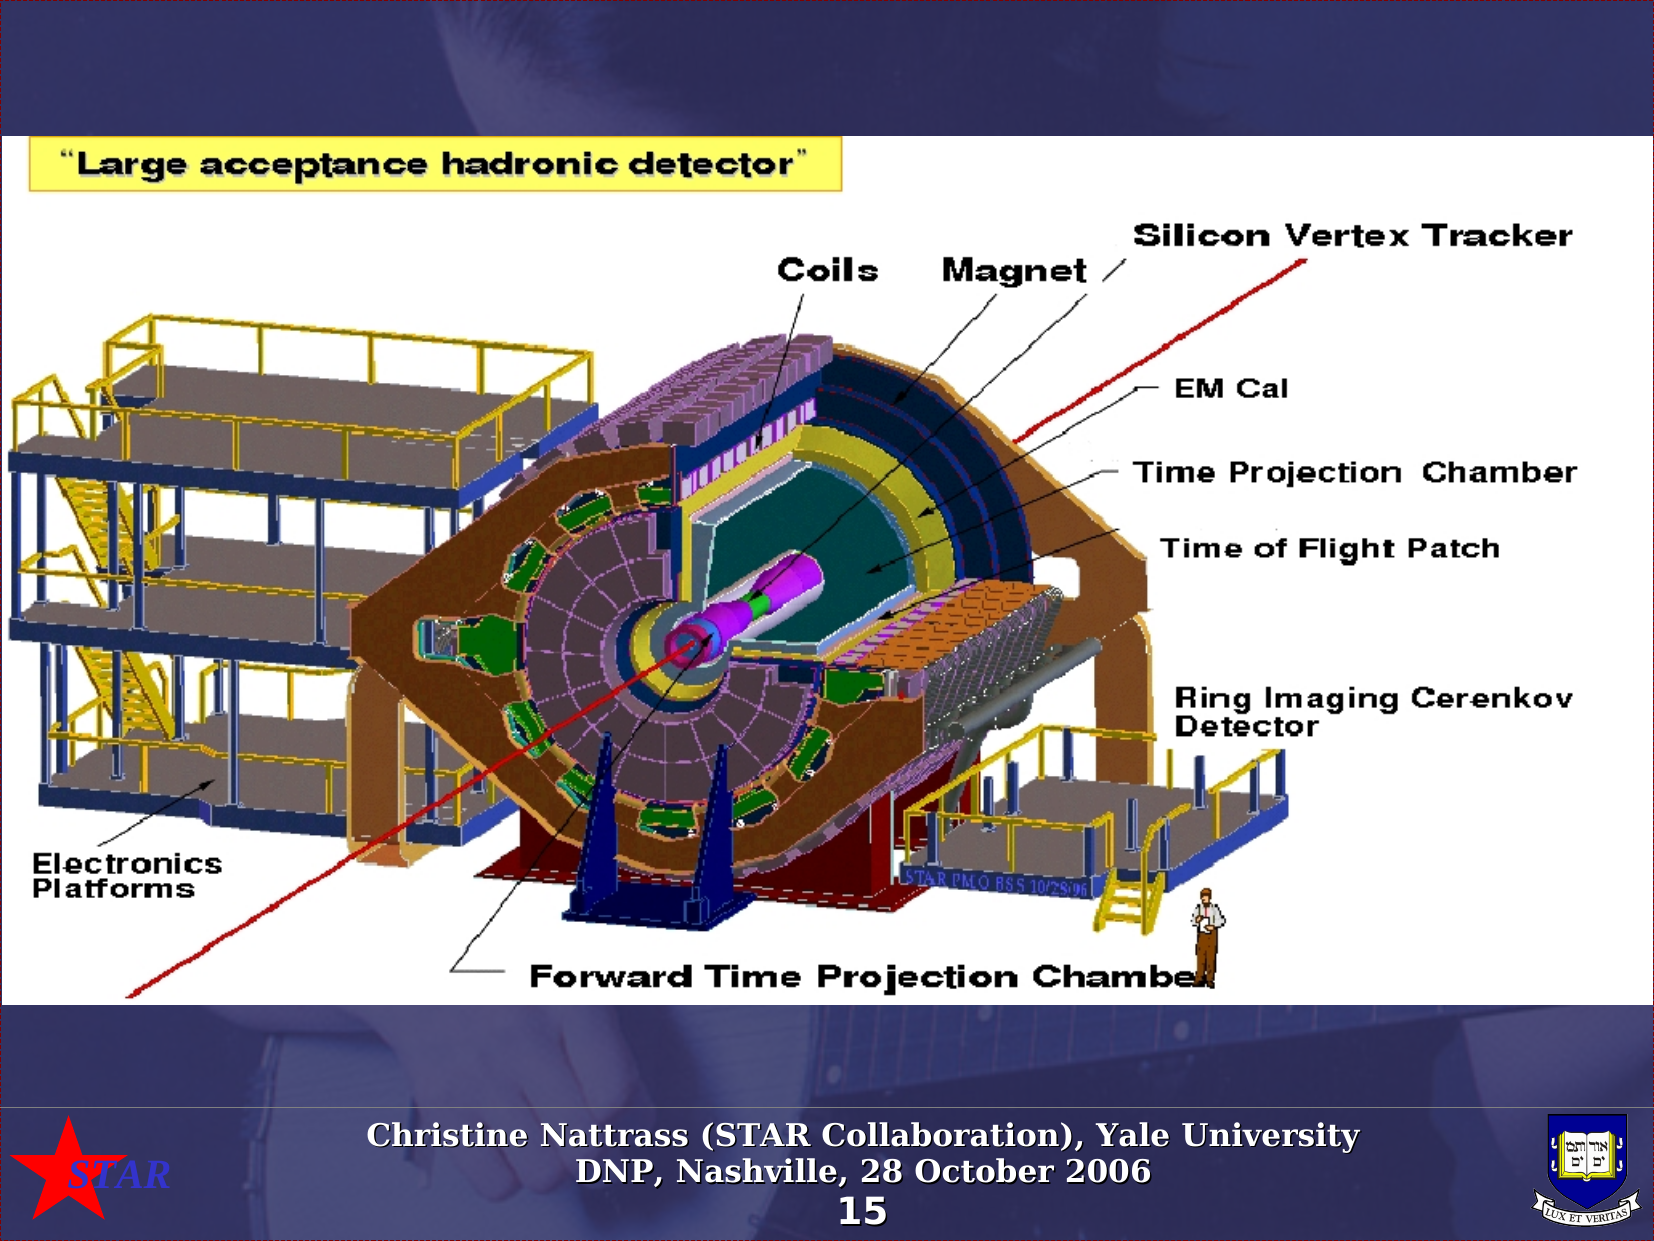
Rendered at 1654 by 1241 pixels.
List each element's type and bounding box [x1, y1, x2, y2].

picture [2, 136, 1653, 1005]
picture [1530, 1114, 1643, 1227]
